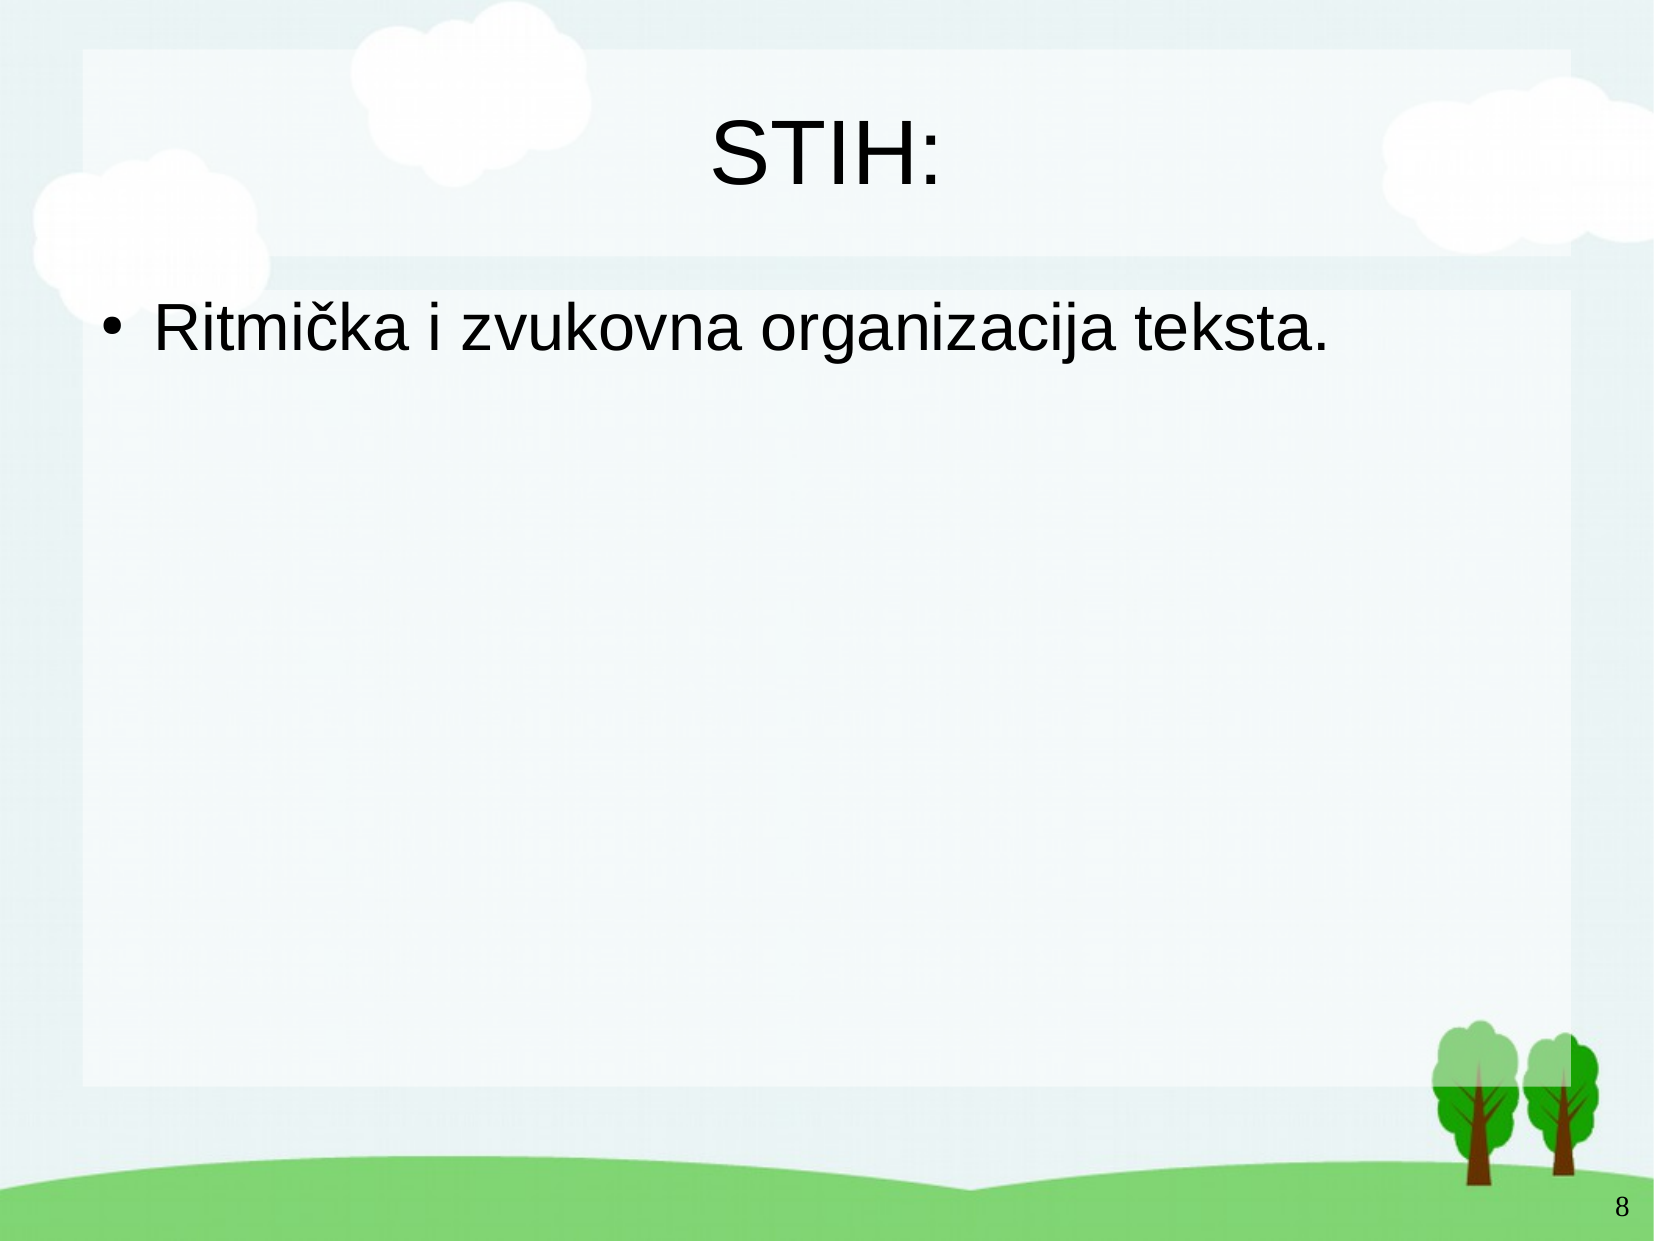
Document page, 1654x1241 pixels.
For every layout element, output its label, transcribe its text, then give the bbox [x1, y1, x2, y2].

picture [0, 0, 1654, 1241]
title STIH: [82, 49, 1571, 257]
list Ritmička i zvukovna organizacija teksta. [82, 290, 1571, 1087]
